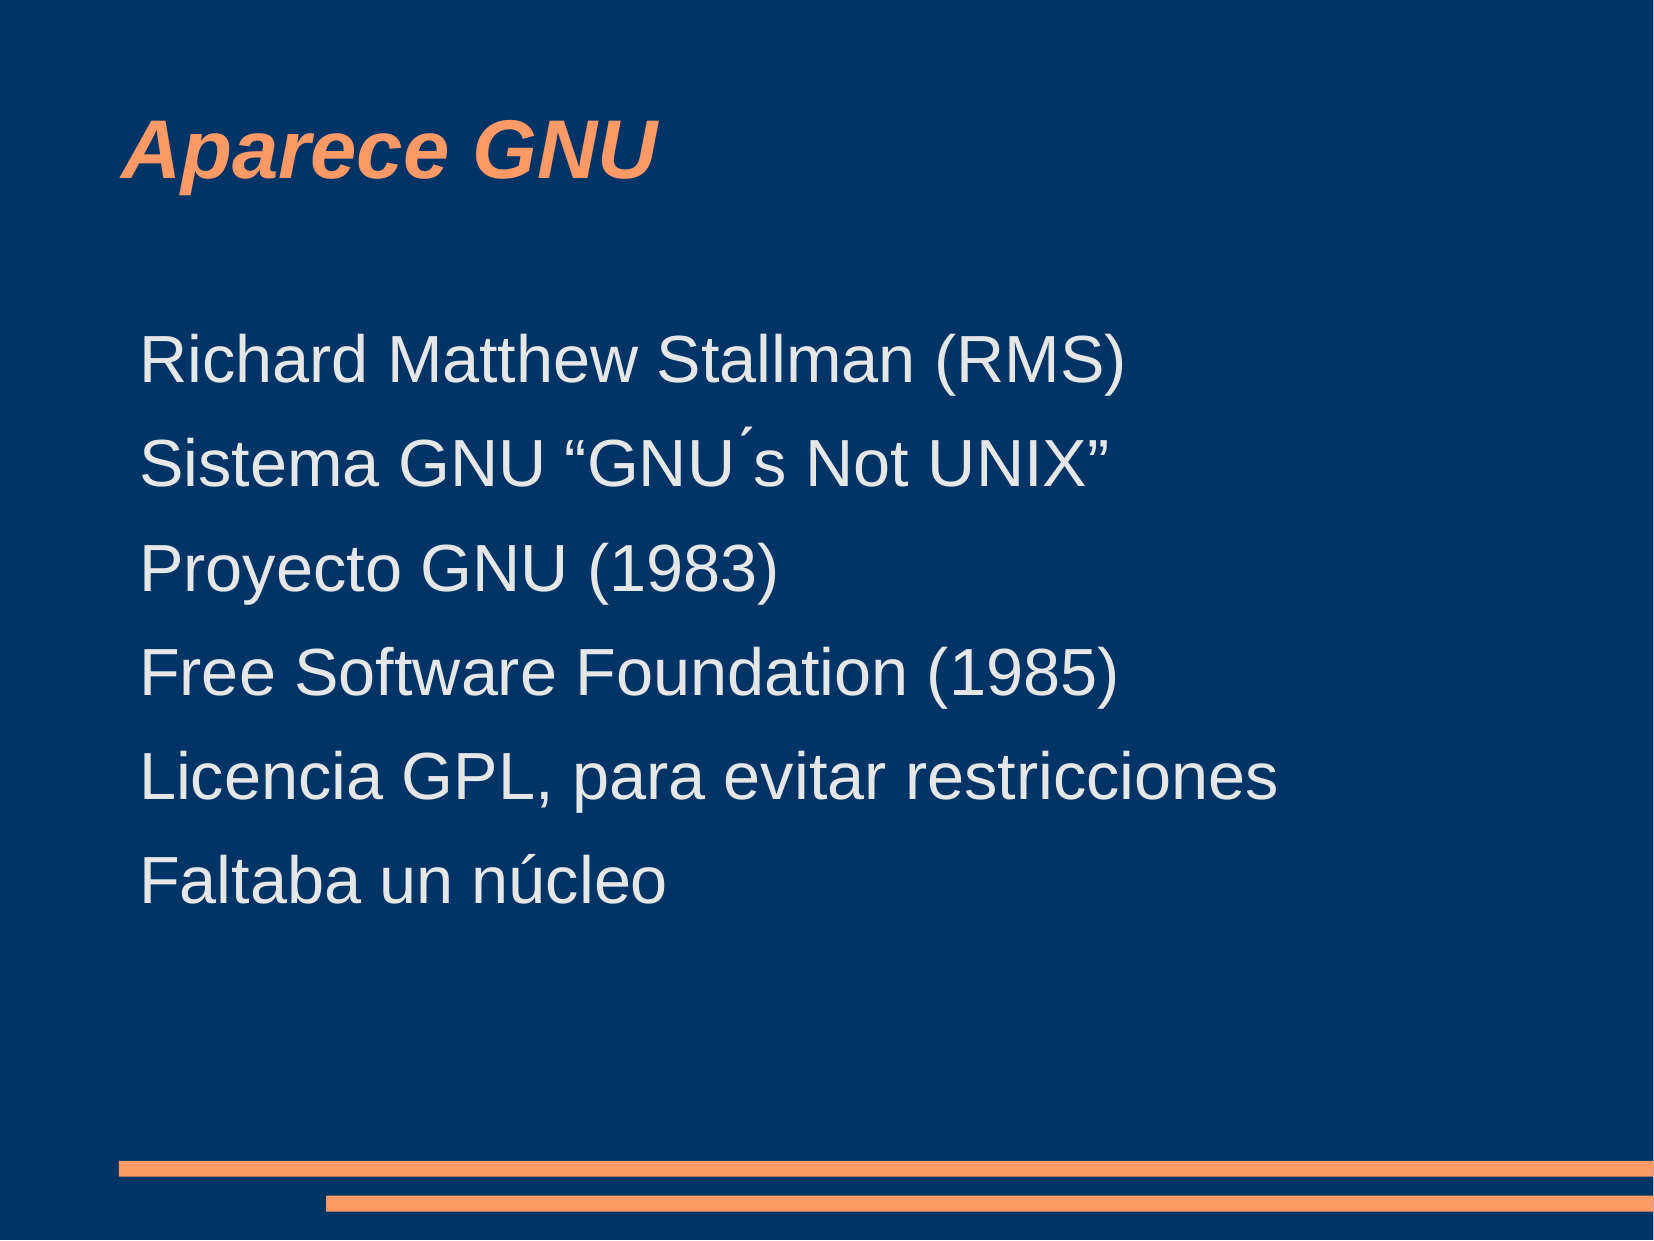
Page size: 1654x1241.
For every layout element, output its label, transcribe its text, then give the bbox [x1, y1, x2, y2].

list Richard Matthew Stallman (RMS) Sistema GNU “GNU ́s Not UNIX” Proyecto GNU (1983) Free Software Foundation (1985) Licencia GPL, para evitar restricciones Faltaba un núcleo [121, 322, 1561, 1118]
title Aparece GNU [121, 53, 1534, 246]
